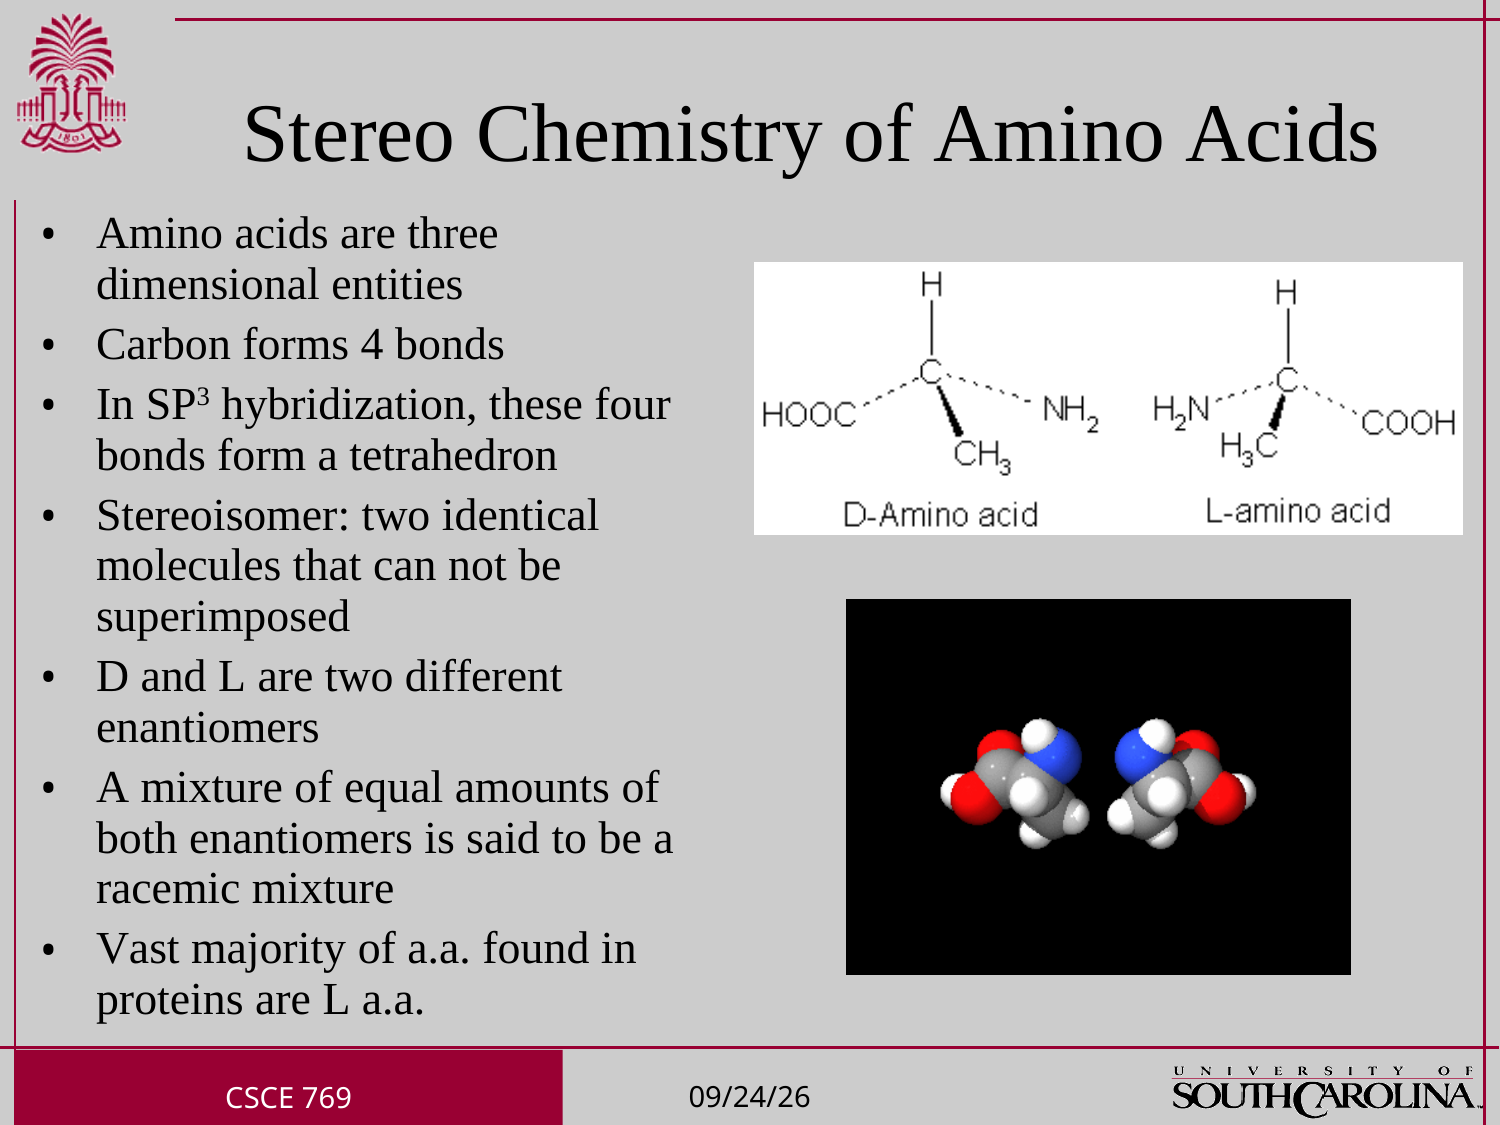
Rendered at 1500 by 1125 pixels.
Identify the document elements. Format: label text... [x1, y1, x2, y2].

picture [754, 262, 1463, 535]
picture [12, 12, 131, 155]
picture [1162, 1049, 1483, 1125]
title Stereo Chemistry of Amino Acids [174, 9, 1450, 188]
picture [846, 599, 1351, 976]
list Amino acids are three dimensional entities Carbon forms 4 bonds In SP3 hybridization, these four bonds form a tetrahedron Stereoisomer: two identical molecules that can not be superimposed D and L are two different enantiomers A mixture of equal amounts of both enantiomers is said to be a racemic mixture Vast majority of a.a. found in proteins are L a.a. [24, 200, 733, 1033]
